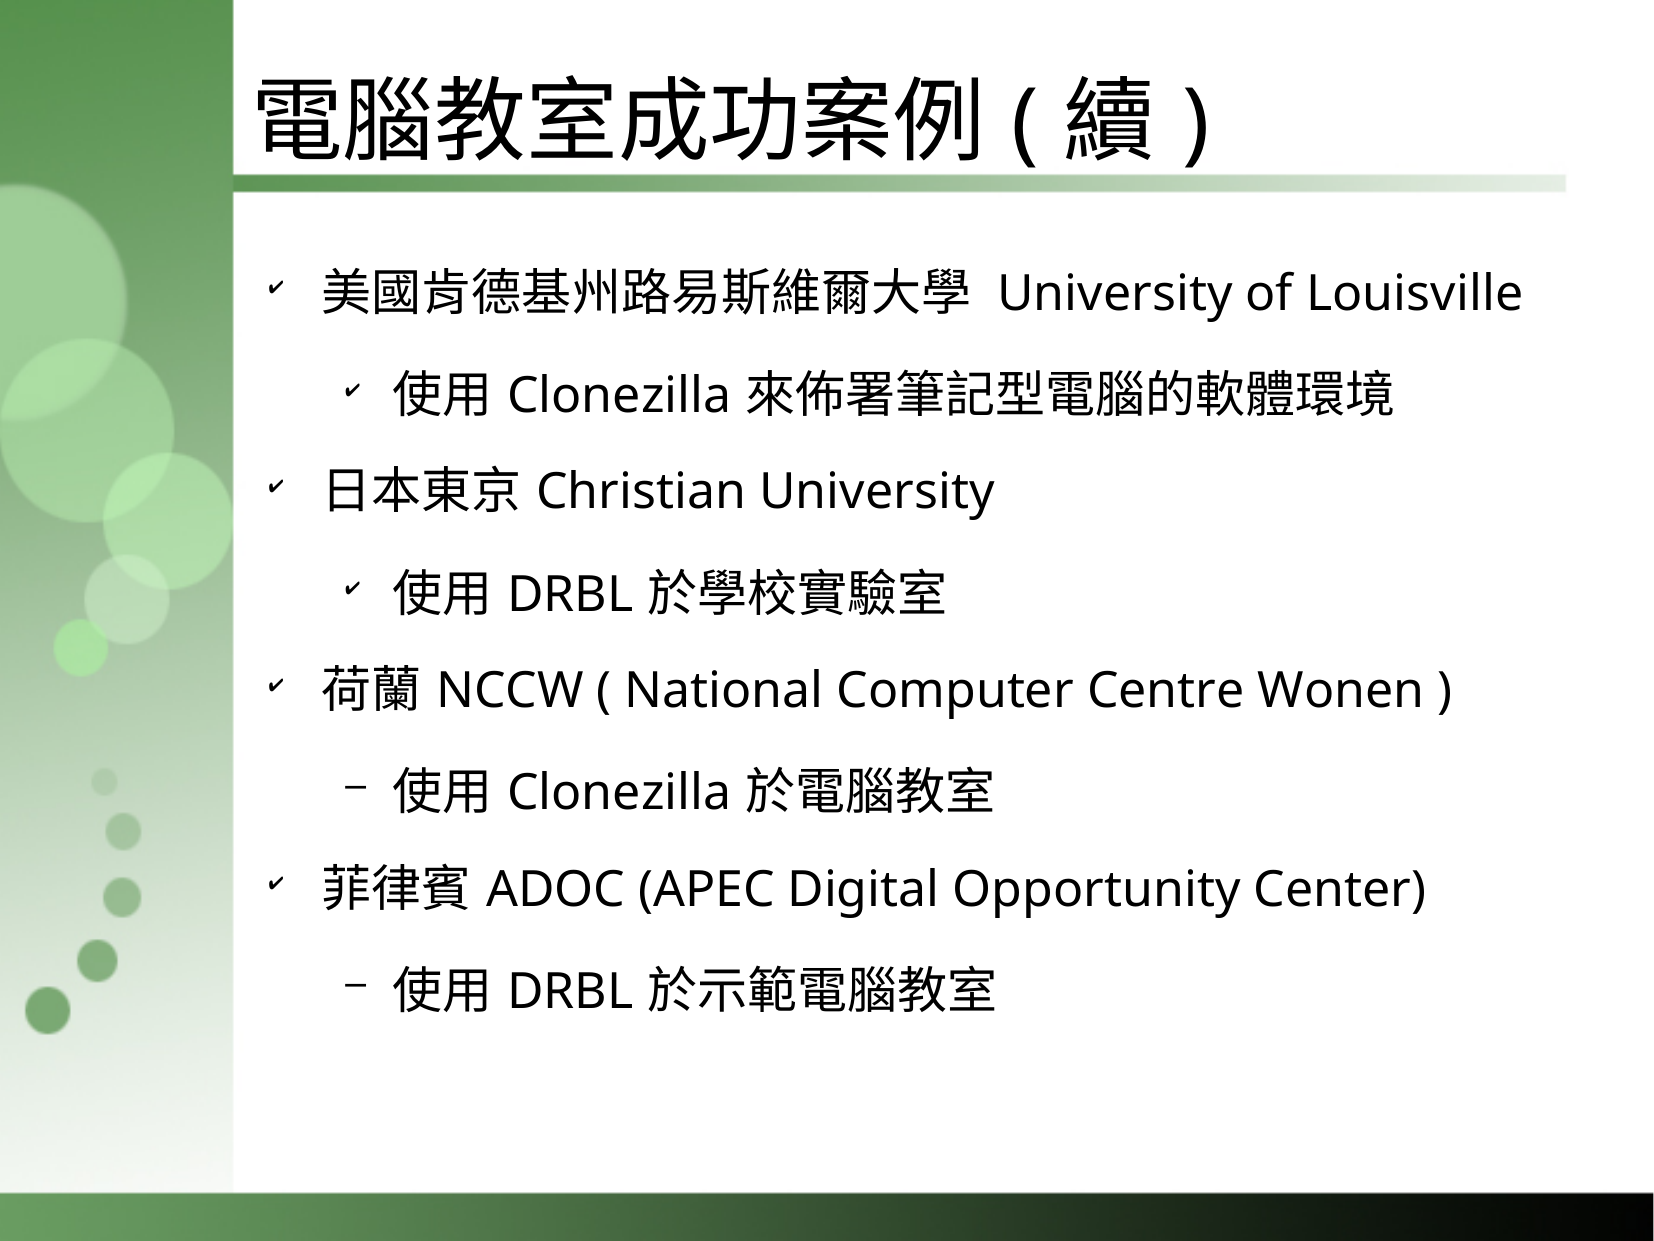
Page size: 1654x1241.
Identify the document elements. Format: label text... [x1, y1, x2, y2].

picture [0, 0, 1654, 1241]
title 電腦教室成功案例(續) [236, 41, 1595, 185]
list 美國肯德基州路易斯維爾大學 University of Louisville 使用Clonezilla來佈署筆記型電腦的軟體環境 日本東京Christian University 使用DRBL於學校實驗室 荷蘭NCCW ( National Computer Centre Wonen ) 使用Clonezilla於電腦教室 菲律賓ADOC (APEC Digital Opportunity Center) 使用DRBL於示範電腦教室 [236, 244, 1595, 949]
